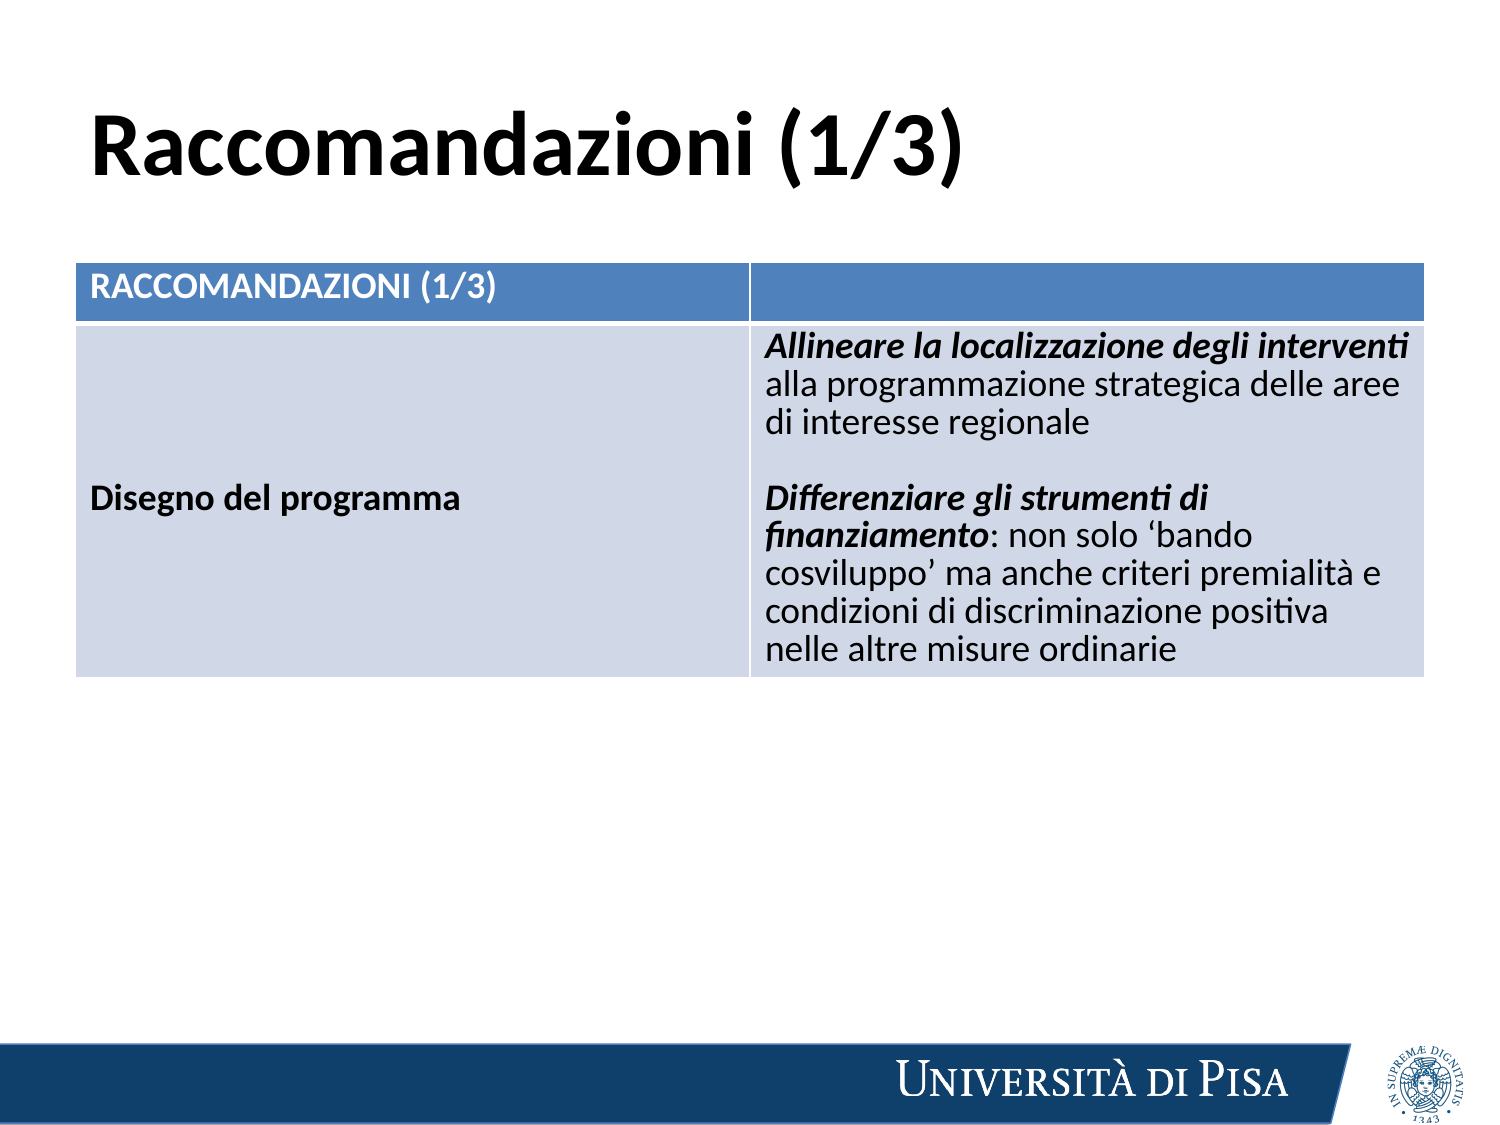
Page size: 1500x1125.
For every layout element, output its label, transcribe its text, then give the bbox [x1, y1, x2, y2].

table_header [751, 263, 1424, 321]
table_header RACCOMANDAZIONI (1/3) [76, 263, 749, 321]
table_cell Disegno del programma [76, 326, 749, 677]
text_box [0, 1044, 1351, 1124]
table_cell Allineare la localizzazione degli interventi alla programmazione strategica delle aree di interesse regionale Differenziare gli strumenti di finanziamento: non solo ‘bando cosviluppo’ ma anche criteri premialità e condizioni di discriminazione positiva nelle altre misure ordinarie [751, 326, 1424, 677]
picture [895, 1058, 1289, 1096]
title Raccomandazioni (1/3) [75, 45, 1425, 233]
picture [1387, 1046, 1463, 1123]
